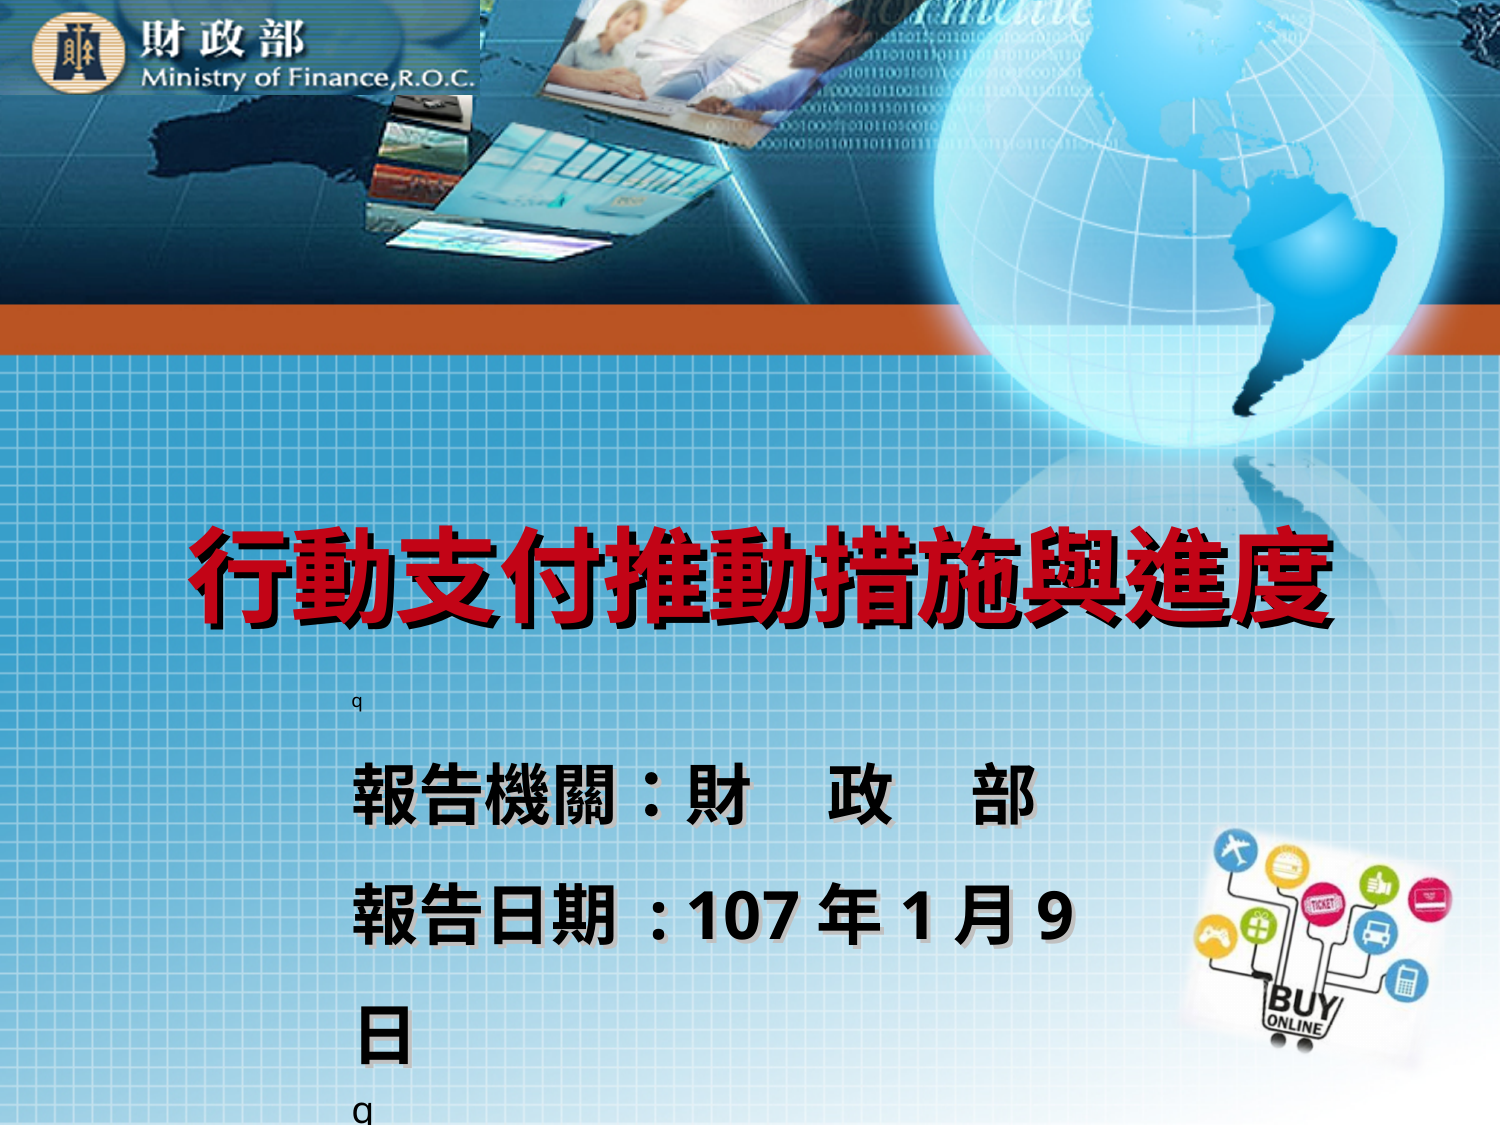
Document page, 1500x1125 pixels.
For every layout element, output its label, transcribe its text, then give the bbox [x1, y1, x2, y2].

picture [1124, 764, 1500, 1125]
text_box 報告機關：財 政 部 報告日期 : 107年1月9日 [337, 680, 1152, 1027]
text_box 行動支付推動措施與進度 [172, 503, 1447, 643]
picture [0, 0, 480, 95]
